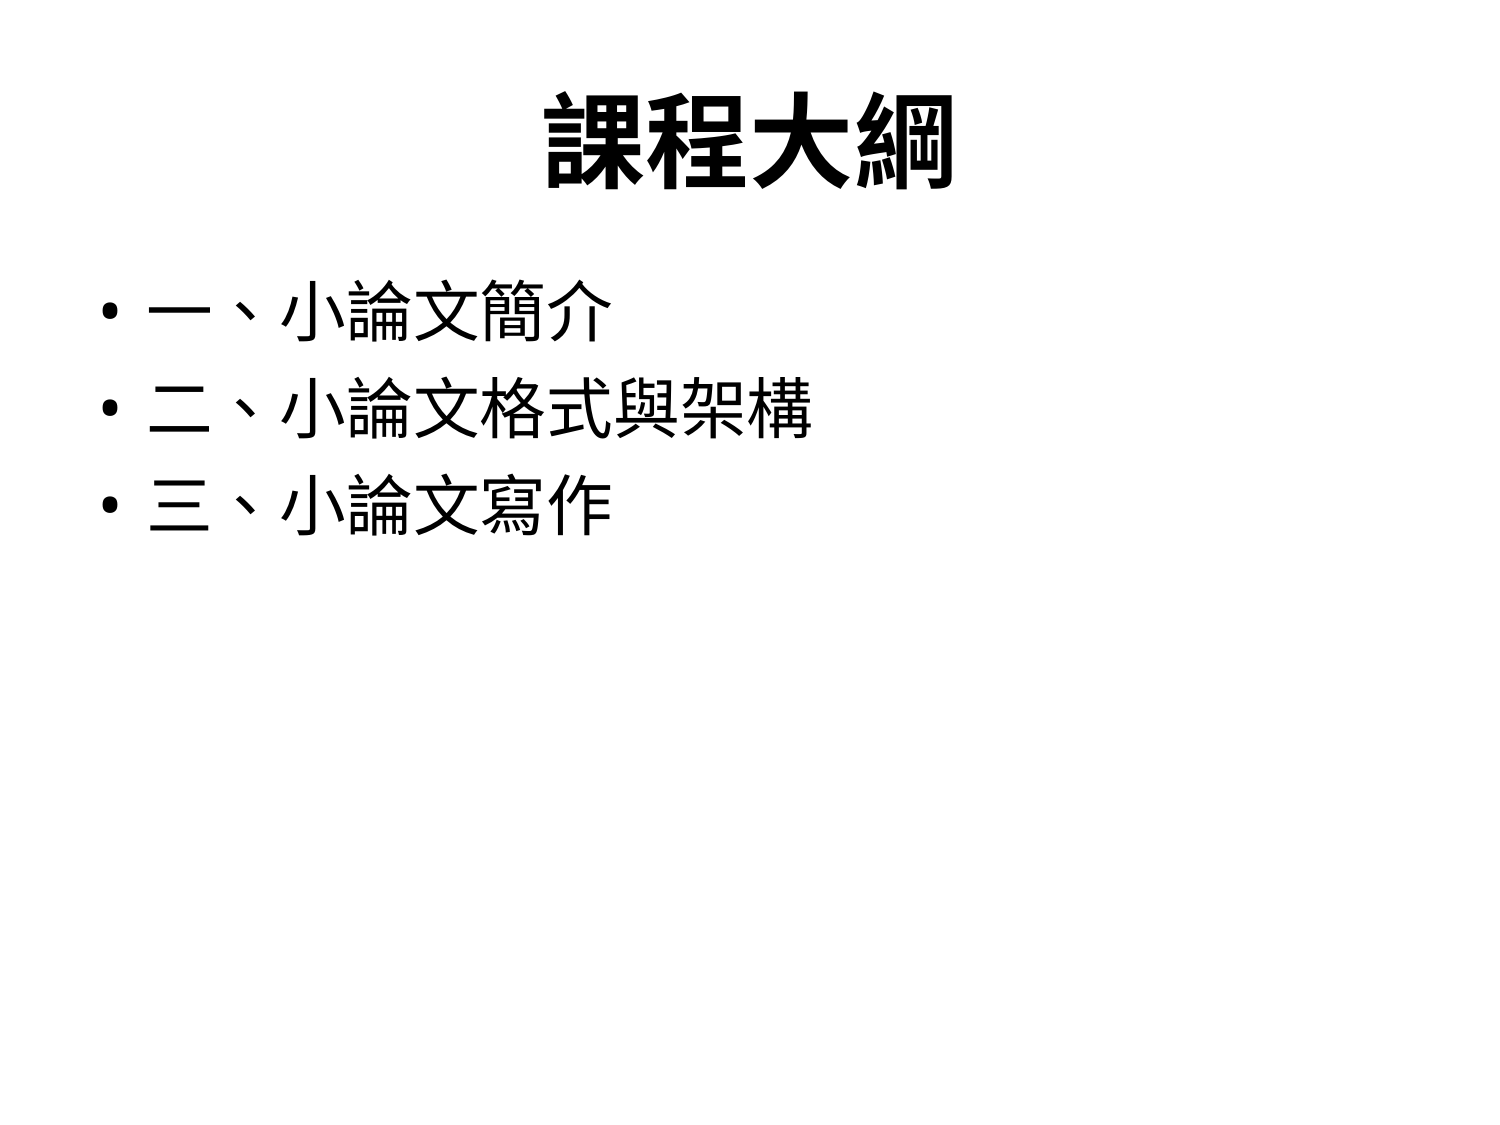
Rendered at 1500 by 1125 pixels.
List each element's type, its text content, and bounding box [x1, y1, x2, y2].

title 課程大綱 [75, 45, 1426, 233]
list 一、小論文簡介 二、小論文格式與架構 三、小論文寫作 [75, 262, 1447, 1005]
